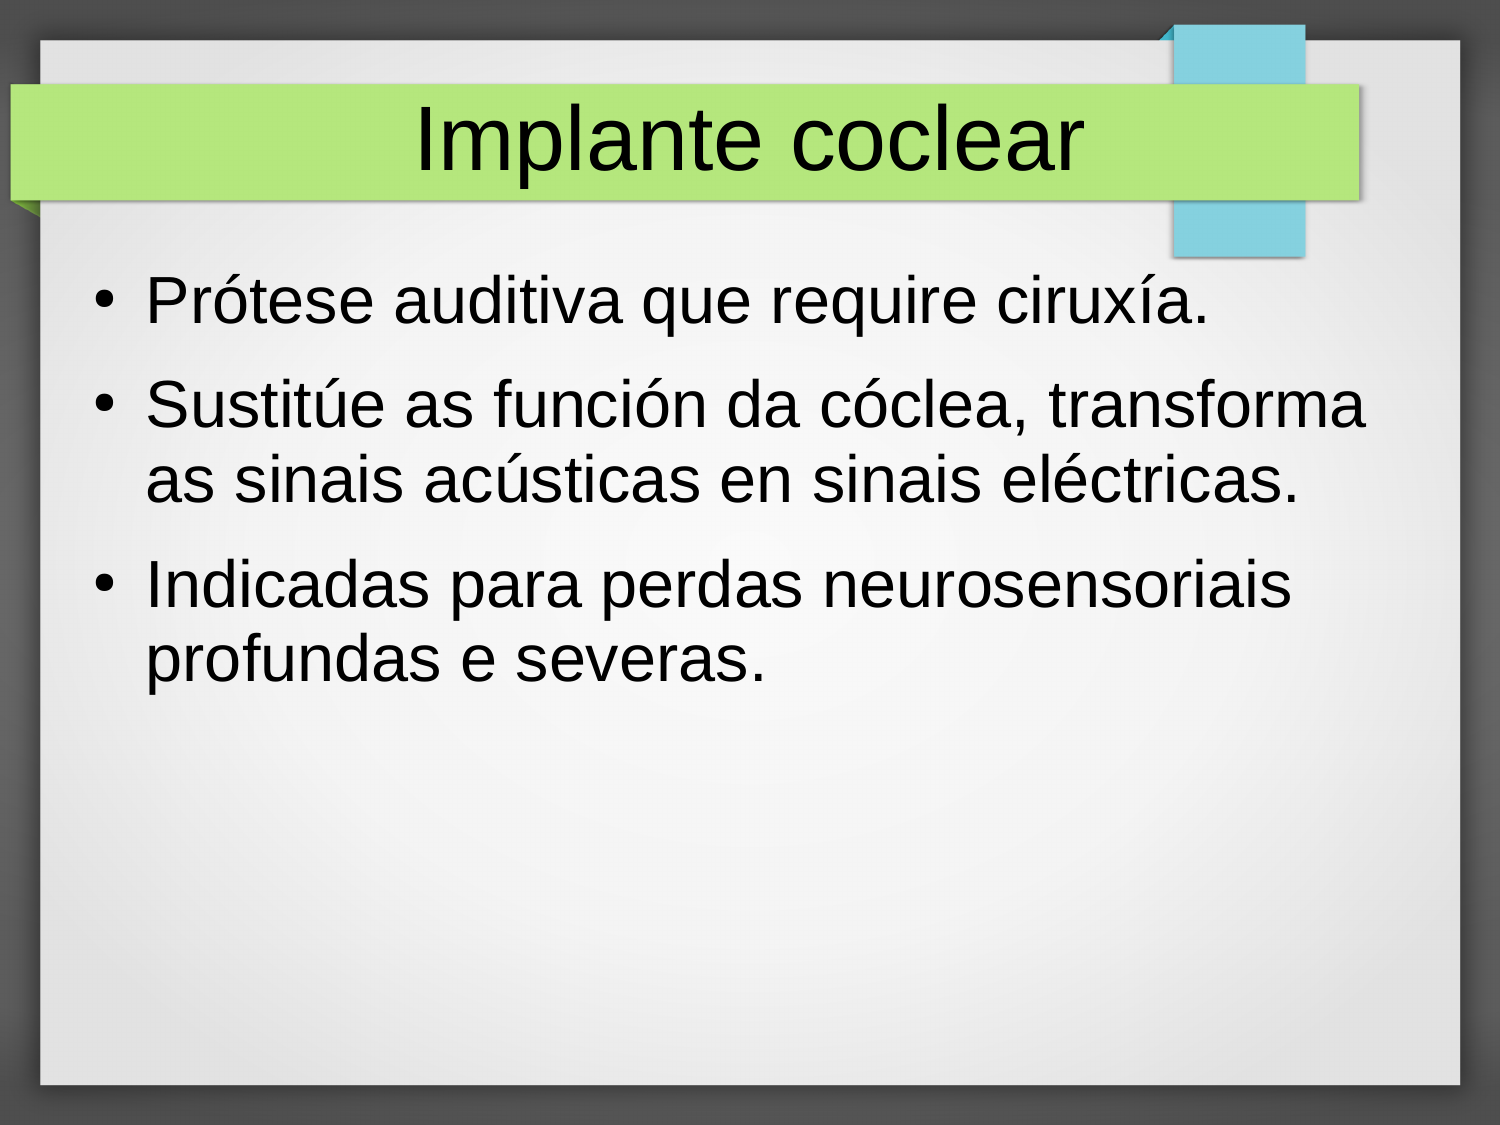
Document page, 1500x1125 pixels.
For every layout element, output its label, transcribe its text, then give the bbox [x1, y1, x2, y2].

title Implante coclear [75, 44, 1425, 233]
picture [0, 0, 1500, 1125]
list Prótese auditiva que require ciruxía. Sustitúe as función da cóclea, transforma as sinais acústicas en sinais eléctricas. Indicadas para perdas neurosensoriais profundas e severas. [75, 263, 1425, 916]
